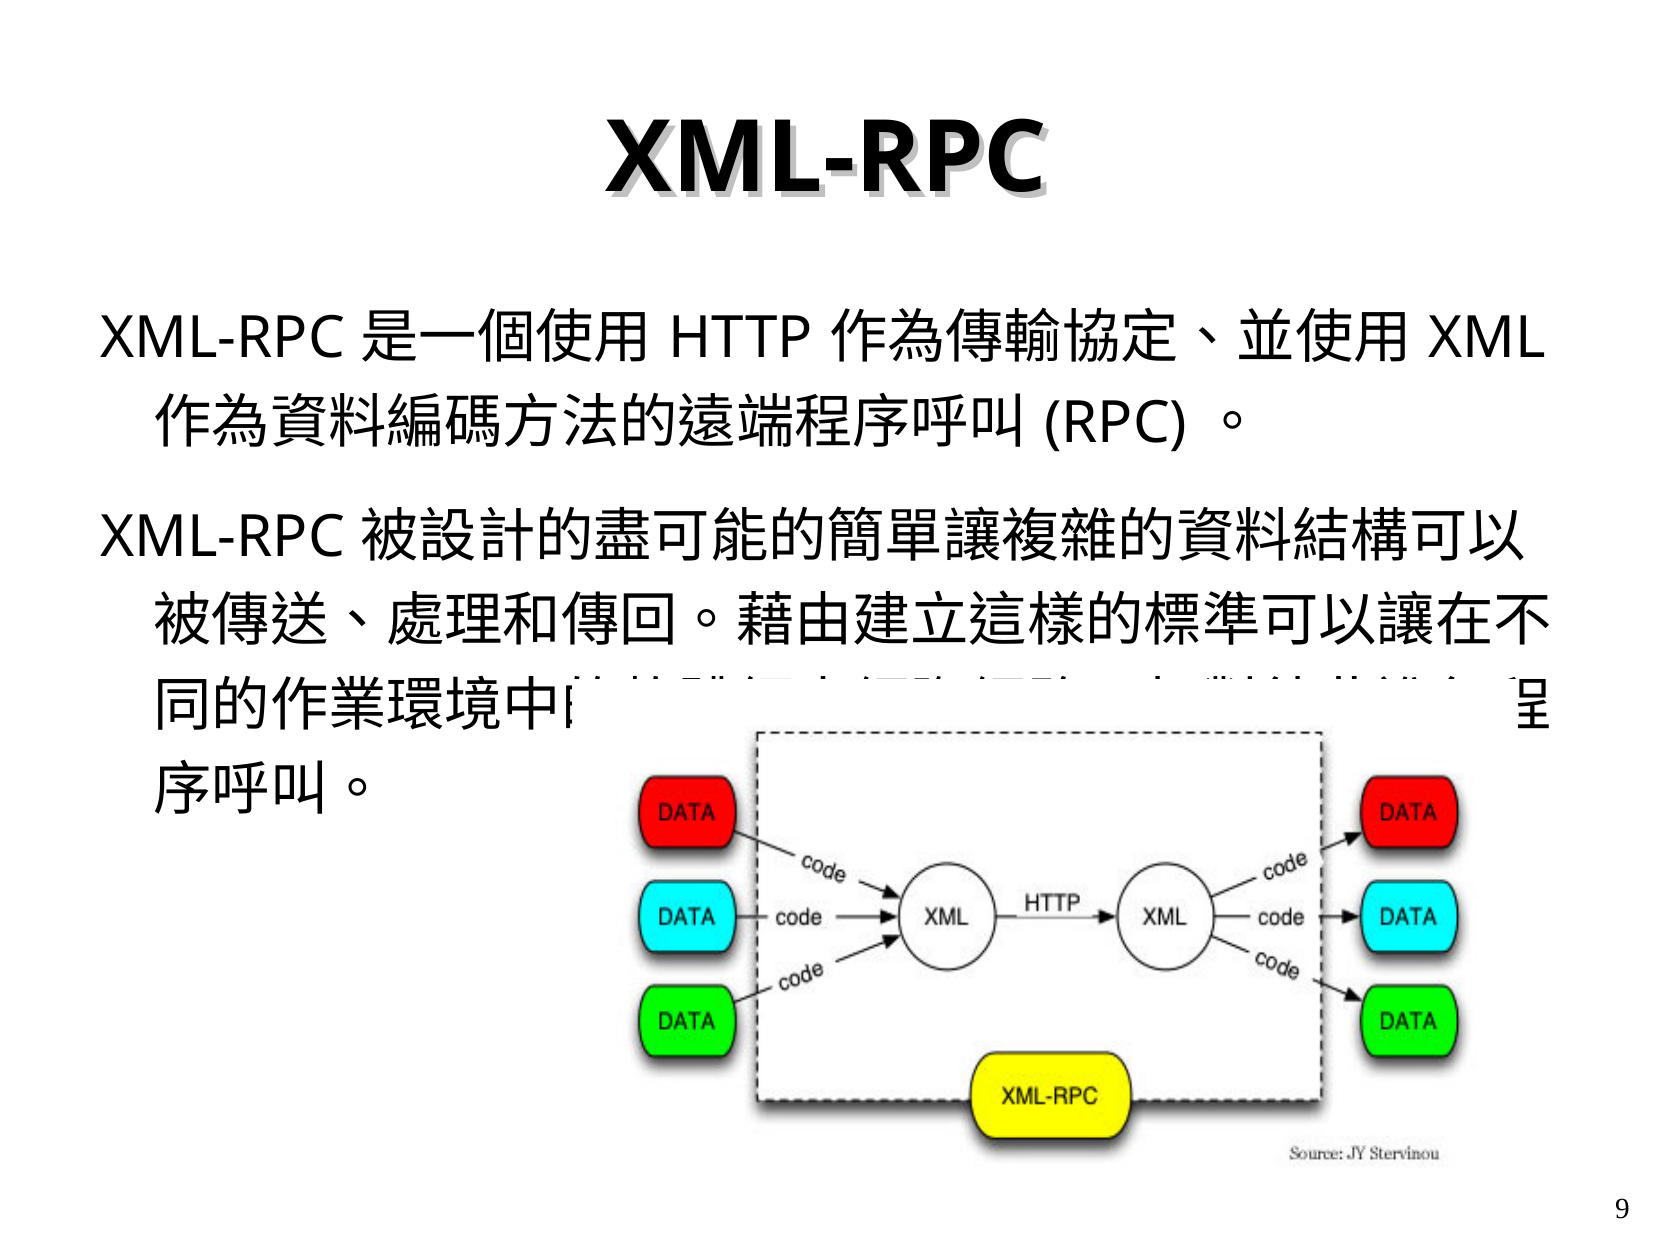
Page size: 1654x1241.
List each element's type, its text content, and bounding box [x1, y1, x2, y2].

title XML-RPC [82, 56, 1571, 250]
picture [572, 679, 1518, 1211]
list XML-RPC是一個使用HTTP作為傳輸協定、並使用XML作為資料編碼方法的遠端程序呼叫(RPC)。 XML-RPC被設計的盡可能的簡單讓複雜的資料結構可以被傳送、處理和傳回。藉由建立這樣的標準可以讓在不同的作業環境中的軟體經由網際網路互相對彼此進行程序呼叫。 [82, 290, 1571, 1094]
